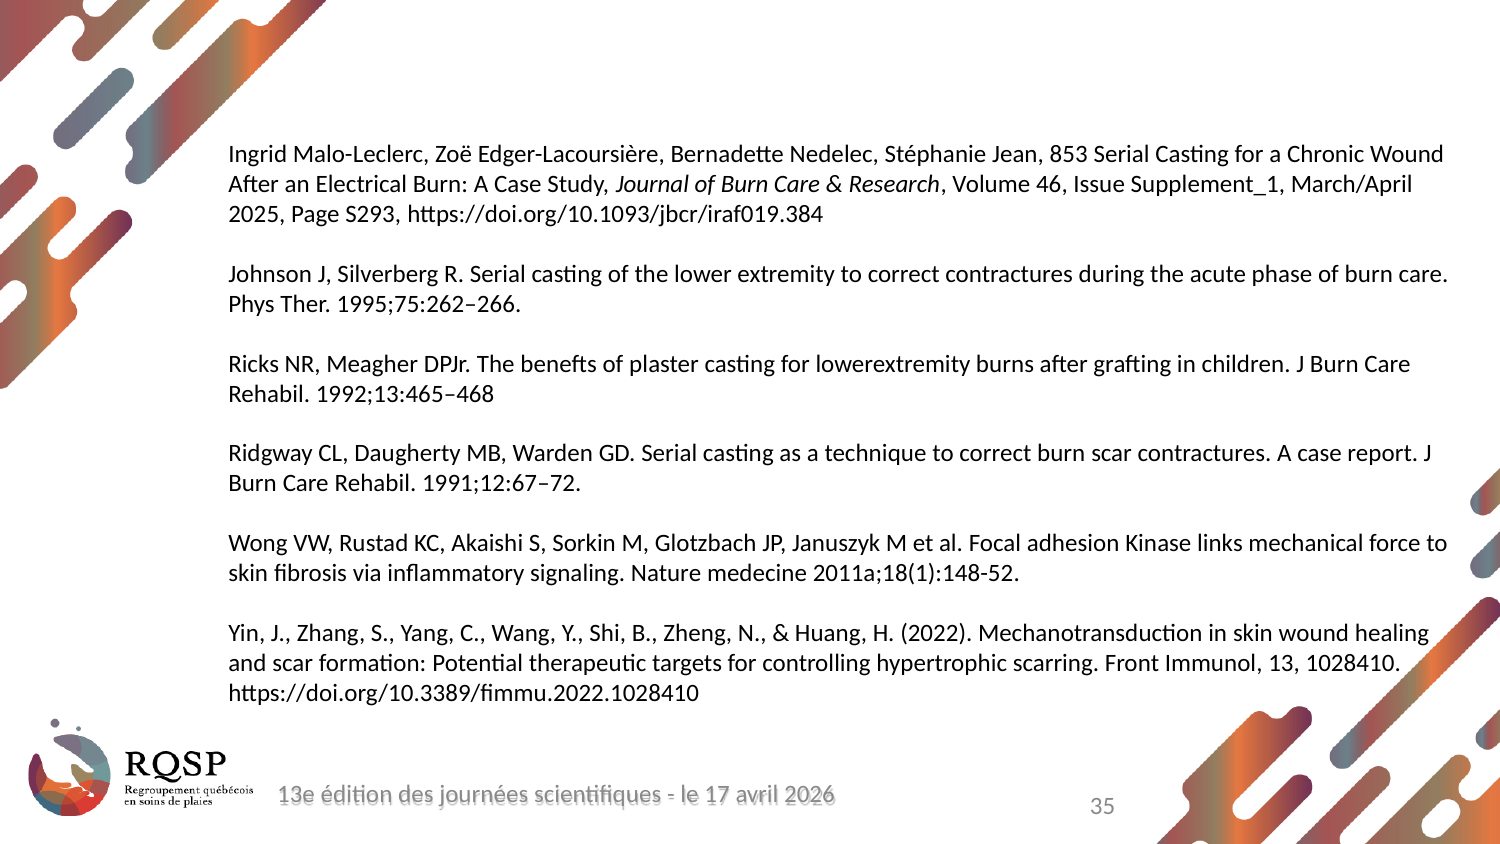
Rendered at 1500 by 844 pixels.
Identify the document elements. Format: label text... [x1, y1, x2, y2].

text_box Ingrid Malo-Leclerc, Zoë Edger-Lacoursière, Bernadette Nedelec, Stéphanie Jean, 853 Serial Casting for a Chronic Wound After an Electrical Burn: A Case Study, Journal of Burn Care & Research, Volume 46, Issue Supplement_1, March/April 2025, Page S293, https://doi.org/10.1093/jbcr/iraf019.384 Johnson J, Silverberg R. Serial casting of the lower extremity to correct contractures during the acute phase of burn care. Phys Ther. 1995;75:262–266. Ricks NR, Meagher DPJr. The benefts of plaster casting for lowerextremity burns after grafting in children. J Burn Care Rehabil. 1992;13:465–468 Ridgway CL, Daugherty MB, Warden GD. Serial casting as a technique to correct burn scar contractures. A case report. J Burn Care Rehabil. 1991;12:67–72. Wong VW, Rustad KC, Akaishi S, Sorkin M, Glotzbach JP, Januszyk M et al. Focal adhesion Kinase links mechanical force to skin fibrosis via inflammatory signaling. Nature medecine 2011a;18(1):148-52. Yin, J., Zhang, S., Yang, C., Wang, Y., Shi, B., Zheng, N., & Huang, H. (2022). Mechanotransduction in skin wound healing and scar formation: Potential therapeutic targets for controlling hypertrophic scarring. Front Immunol, 13, 1028410. https://doi.org/10.3389/fimmu.2022.1028410 [213, 129, 1477, 782]
text_box [1074, 782, 1426, 828]
